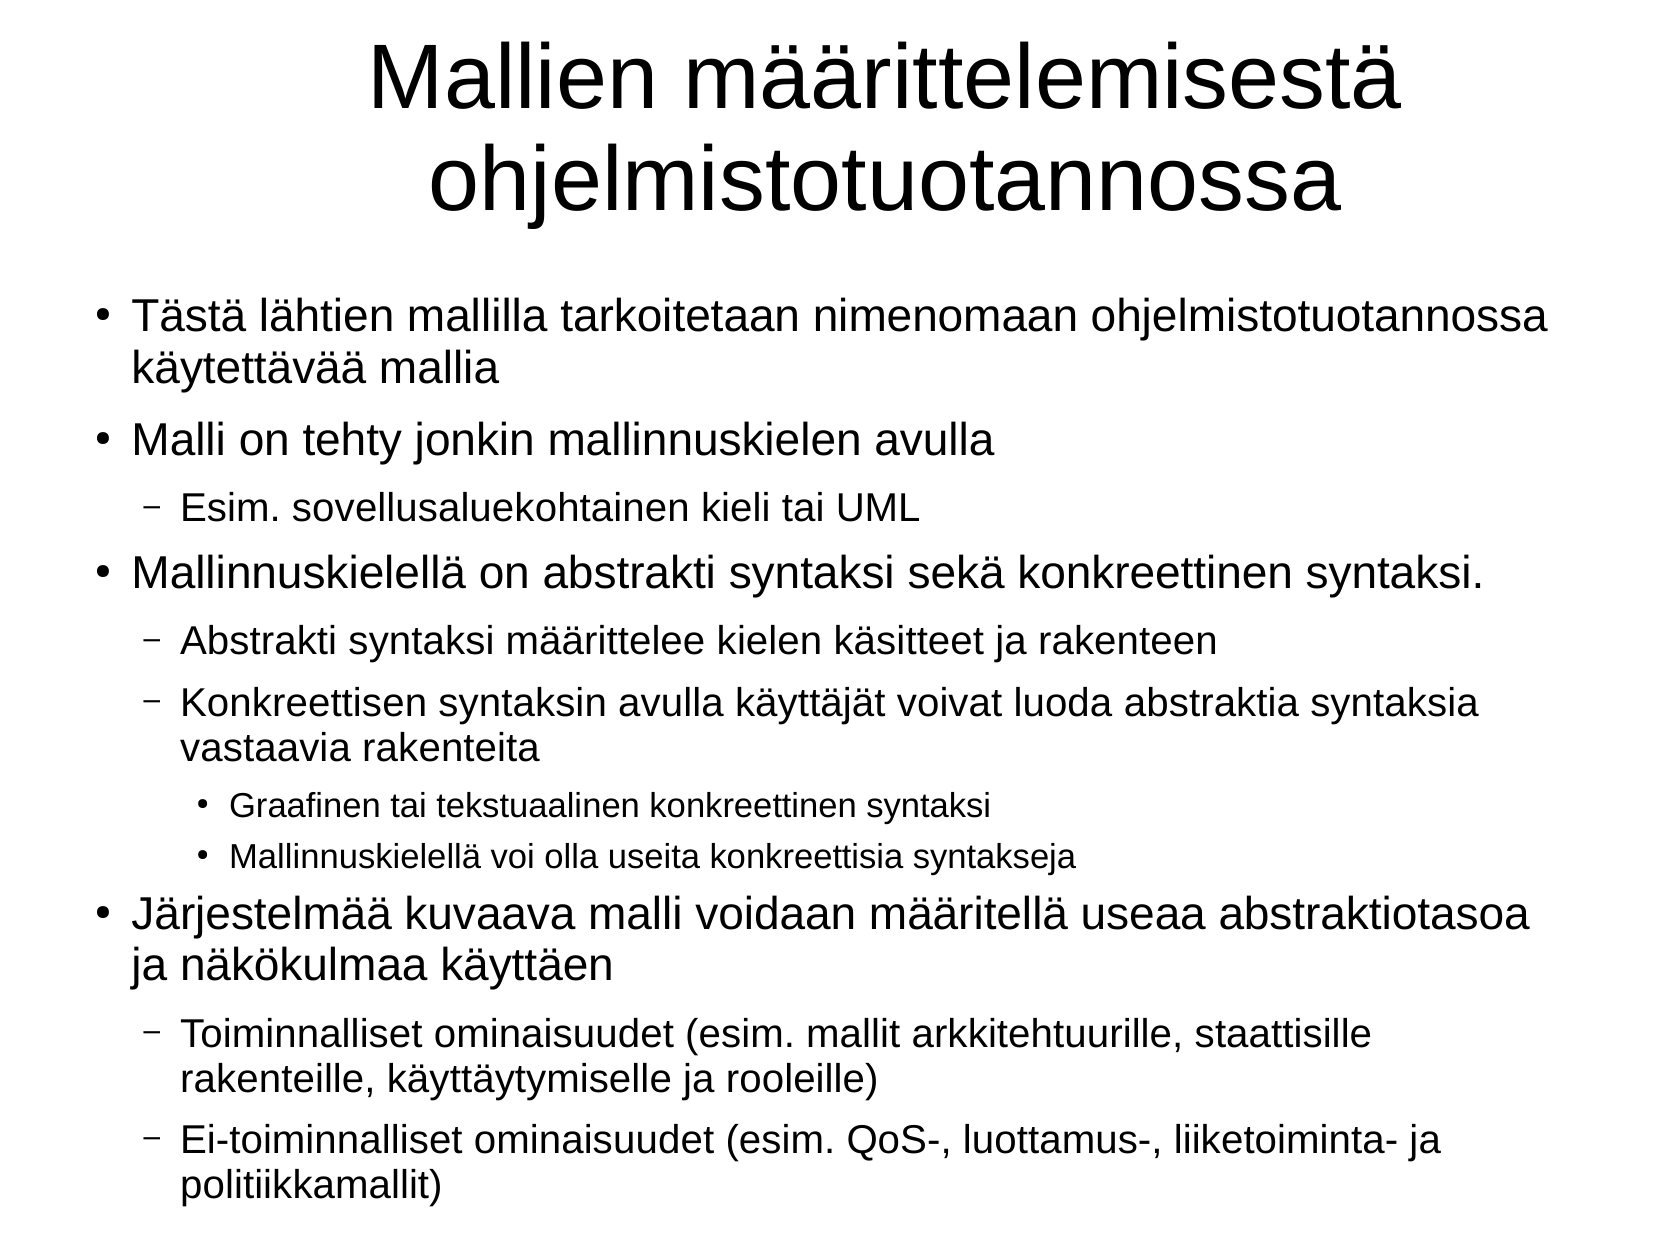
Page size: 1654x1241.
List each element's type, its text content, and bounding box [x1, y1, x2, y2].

title Mallien määrittelemisestä ohjelmistotuotannossa [206, 25, 1565, 231]
list Tästä lähtien mallilla tarkoitetaan nimenomaan ohjelmistotuotannossa käytettävää mallia Malli on tehty jonkin mallinnuskielen avulla Esim. sovellusaluekohtainen kieli tai UML Mallinnuskielellä on abstrakti syntaksi sekä konkreettinen syntaksi. Abstrakti syntaksi määrittelee kielen käsitteet ja rakenteen Konkreettisen syntaksin avulla käyttäjät voivat luoda abstraktia syntaksia vastaavia rakenteita Graafinen tai tekstuaalinen konkreettinen syntaksi Mallinnuskielellä voi olla useita konkreettisia syntakseja Järjestelmää kuvaava malli voidaan määritellä useaa abstraktiotasoa ja näkökulmaa käyttäen Toiminnalliset ominaisuudet (esim. mallit arkkitehtuurille, staattisille rakenteille, käyttäytymiselle ja rooleille) Ei-toiminnalliset ominaisuudet (esim. QoS-, luottamus-, liiketoiminta- ja politiikkamallit) [82, 290, 1571, 1210]
